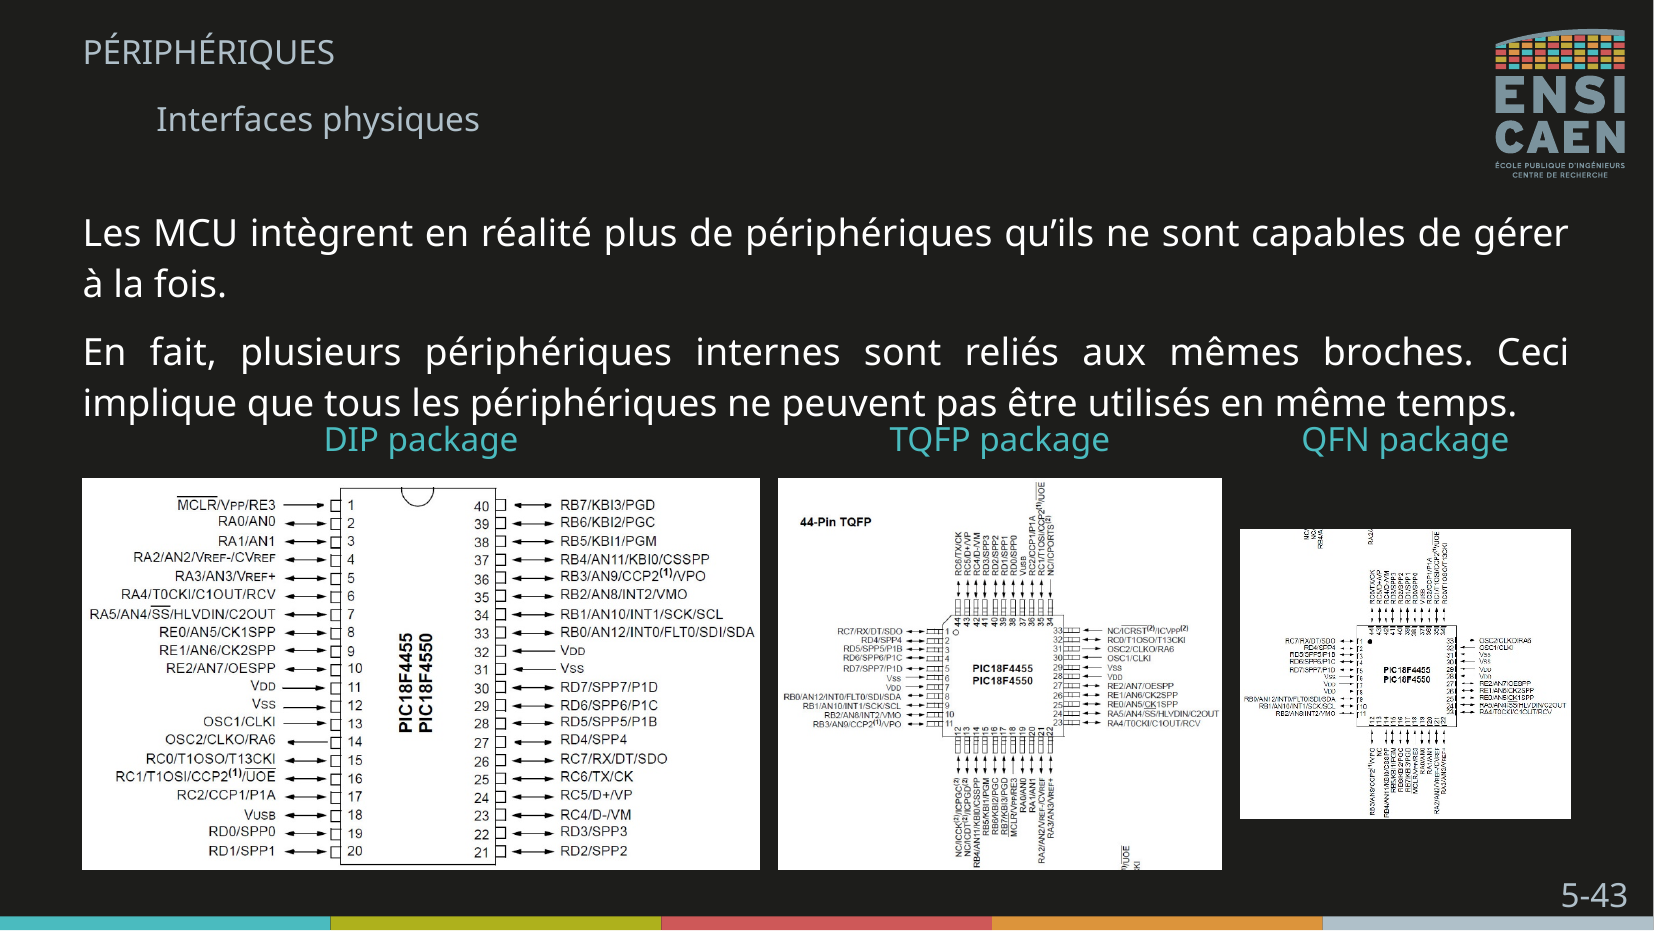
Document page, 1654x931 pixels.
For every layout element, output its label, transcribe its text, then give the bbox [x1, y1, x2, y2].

text_box TQFP package [778, 408, 1222, 461]
list Les MCU intègrent en réalité plus de périphériques qu’ils ne sont capables de gérer à la fois. En fait, plusieurs périphériques internes sont reliés aux mêmes broches. Ceci implique que tous les périphériques ne peuvent pas être utilisés en même temps. [82, 206, 1571, 916]
picture [778, 478, 1222, 870]
title PÉRIPHÉRIQUES Interfaces physiques [82, 0, 1467, 148]
picture [82, 478, 760, 870]
text_box DIP package [82, 408, 760, 461]
picture [1240, 529, 1571, 819]
text_box QFN package [1240, 408, 1571, 461]
